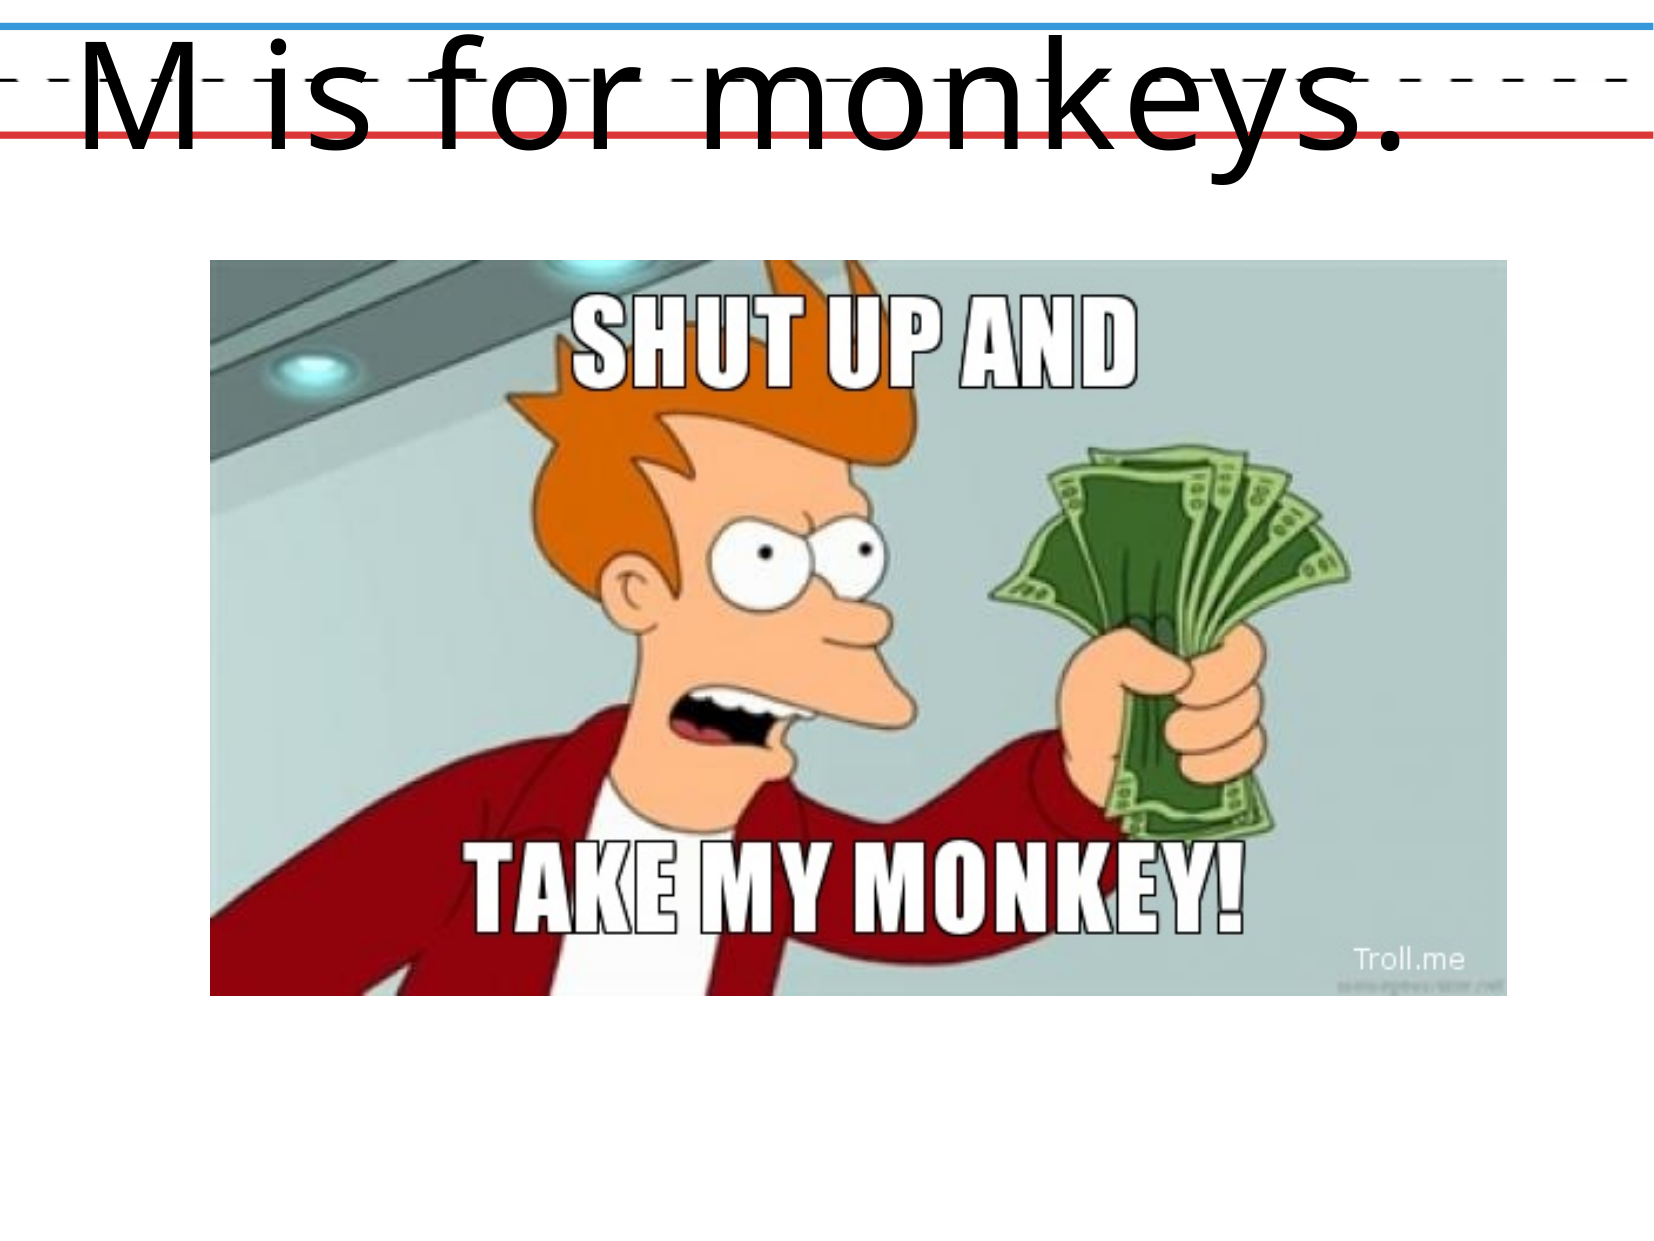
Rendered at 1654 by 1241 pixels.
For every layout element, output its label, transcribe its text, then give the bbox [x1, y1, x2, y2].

title M is for monkeys. [71, 0, 1561, 196]
picture [0, 0, 1654, 996]
